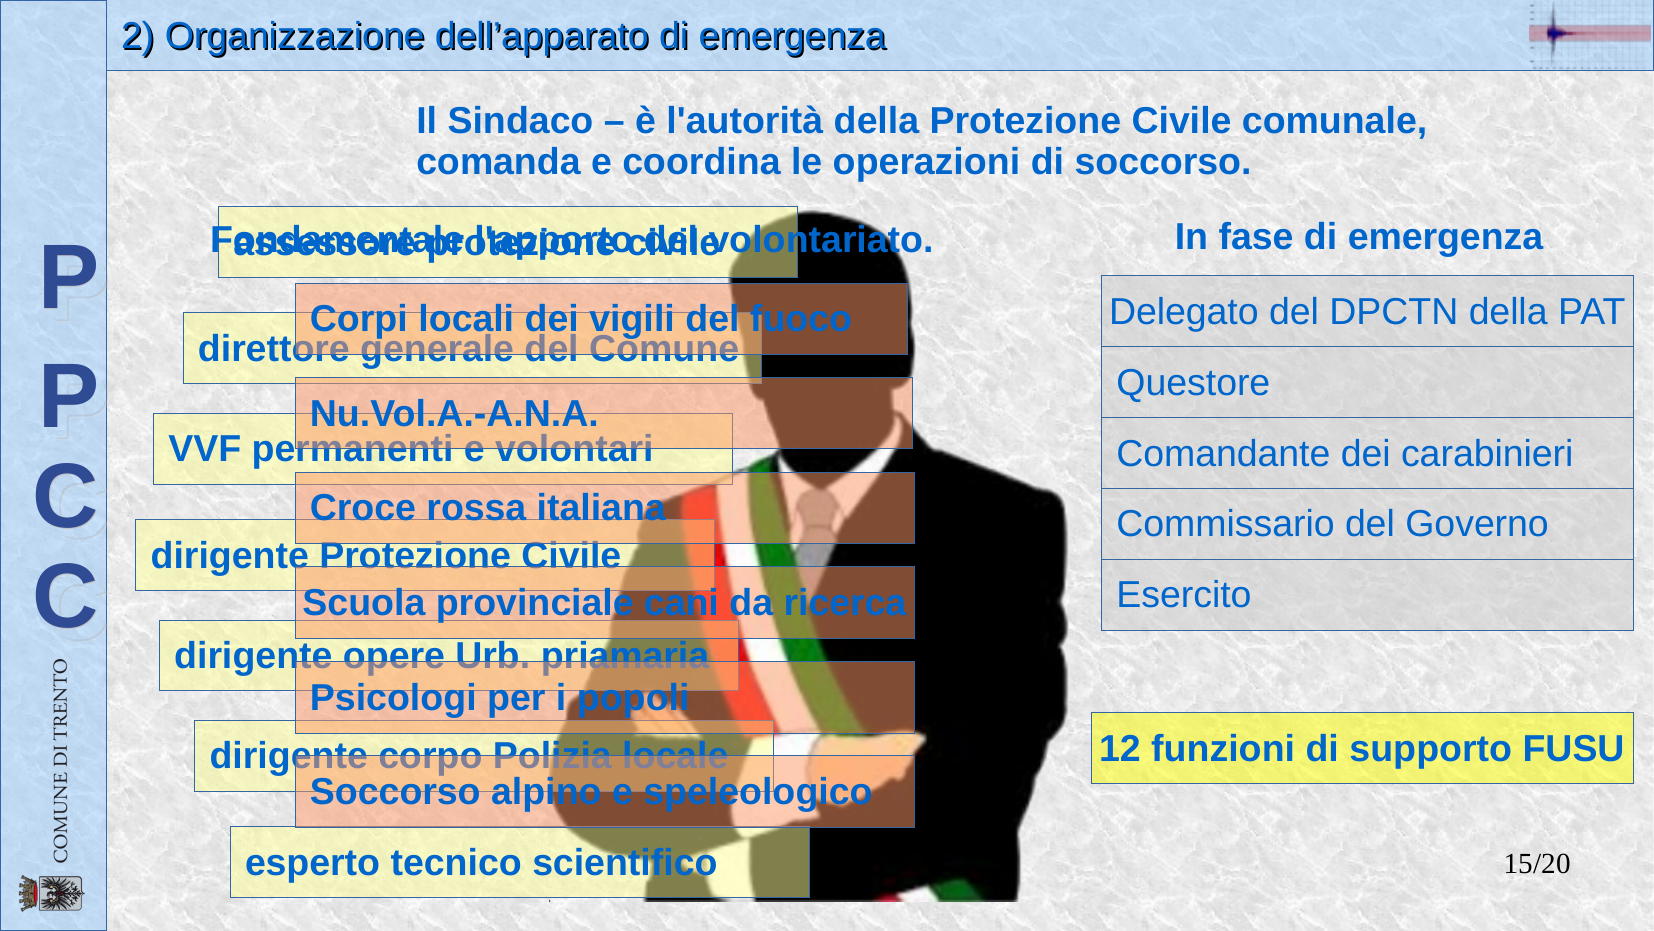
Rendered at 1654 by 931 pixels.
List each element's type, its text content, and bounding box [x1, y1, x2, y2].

text_box Croce rossa italiana [295, 472, 915, 544]
text_box Psicologi per i popoli [295, 661, 915, 734]
text_box 12 funzioni di supporto FUSU [1091, 712, 1634, 784]
text_box Scuola provinciale cani da ricerca [295, 566, 915, 639]
text_box Commissario del Governo [1101, 488, 1634, 559]
text_box Comandante dei carabinieri [1101, 417, 1634, 488]
text_box Questore [1101, 346, 1634, 417]
text_box esperto tecnico scientifico [230, 826, 810, 898]
text_box dirigente Protezione Civile [135, 519, 322, 591]
picture [19, 660, 85, 912]
text_box VVF permanenti e volontari [153, 413, 733, 485]
text_box Fondamentale l'apporto del volontariato. [195, 210, 989, 269]
text_box Corpi locali dei vigili del fuoco [295, 283, 908, 355]
text_box assessore protezione civile [218, 206, 798, 210]
text_box Delegato del DPCTN della PAT [1101, 275, 1634, 346]
text_box assessore protezione civile [218, 269, 798, 278]
text_box direttore generale del Comune [183, 312, 762, 384]
text_box Soccorso alpino e speleologico [295, 755, 915, 828]
text_box dirigente Protezione Civile [598, 544, 715, 566]
text_box dirigente Protezione Civile [389, 544, 527, 566]
text_box dirigente Protezione Civile [528, 544, 593, 566]
text_box Esercito [1101, 559, 1634, 631]
text_box dirigente opere Urb. priamaria [159, 620, 739, 691]
text_box dirigente corpo Polizia locale [194, 720, 774, 792]
text_box In fase di emergenza [1159, 208, 1562, 284]
text_box dirigente Protezione Civile [327, 544, 385, 566]
text_box Il Sindaco – è l'autorità della Protezione Civile comunale, comanda e coordina le operazioni di soccorso. [401, 91, 1501, 193]
text_box 2) Organizzazione dell’apparato di emergenza [106, 0, 1529, 71]
picture [107, 0, 1654, 931]
text_box Nu.Vol.A.-A.N.A. [295, 377, 913, 449]
